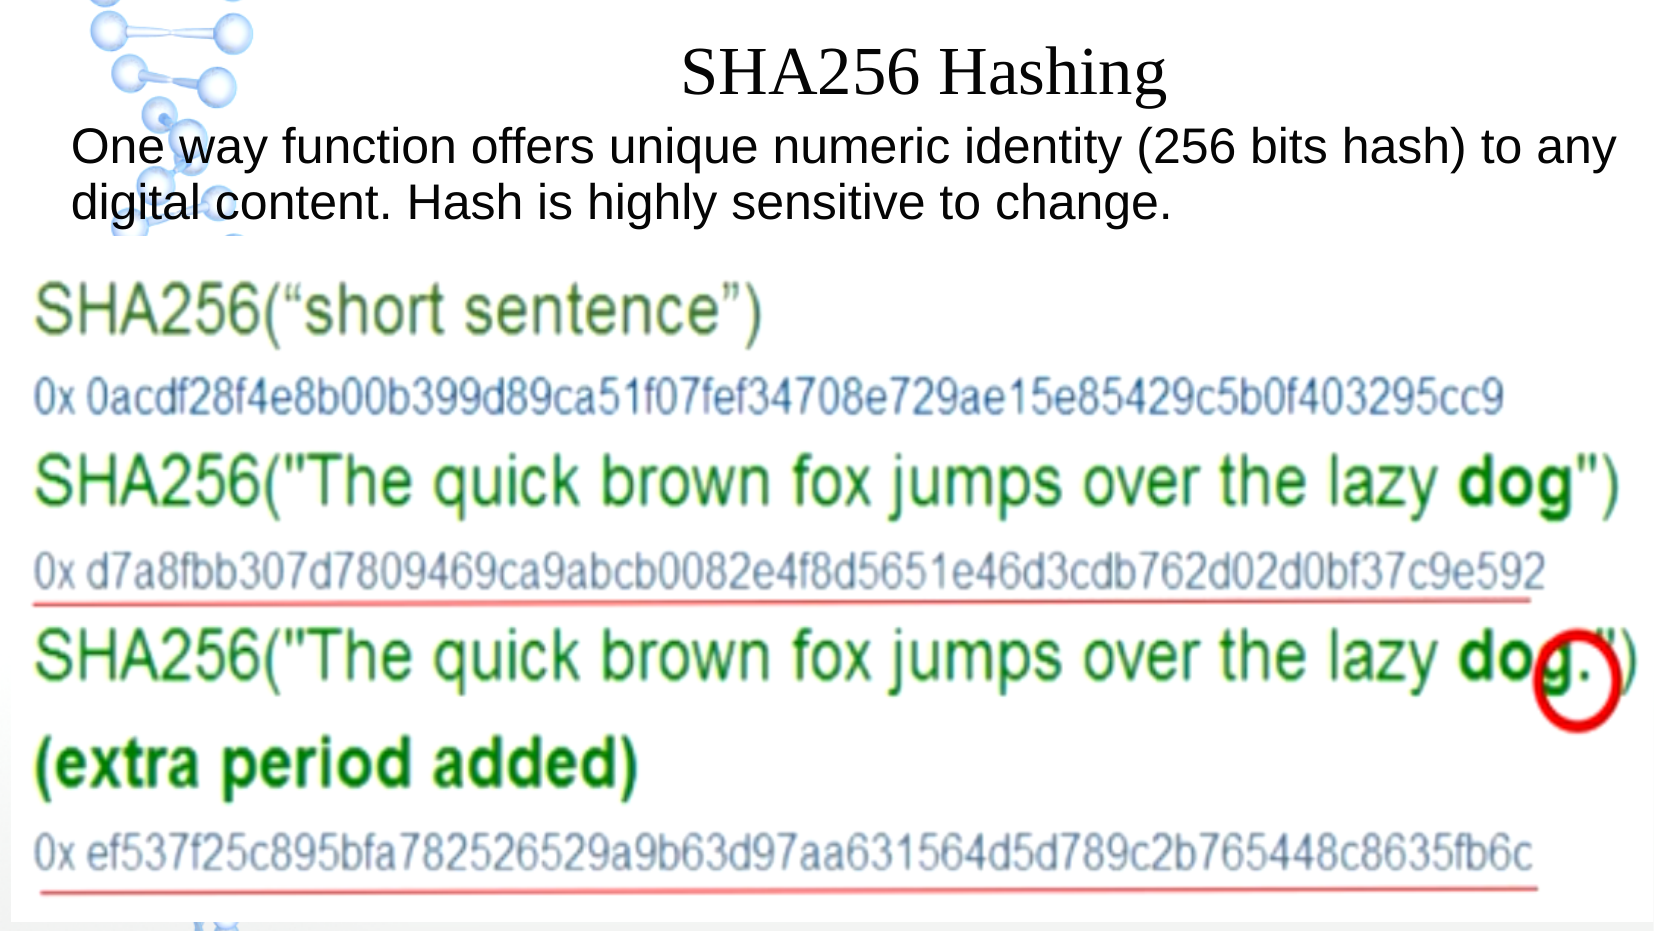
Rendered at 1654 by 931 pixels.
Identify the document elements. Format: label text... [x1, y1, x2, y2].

picture [0, 0, 1654, 118]
picture [0, 236, 1654, 931]
list One way function offers unique numeric identity (256 bits hash) to any digital content. Hash is highly sensitive to change. [0, 118, 1654, 260]
title SHA256 Hashing [259, 23, 1589, 118]
